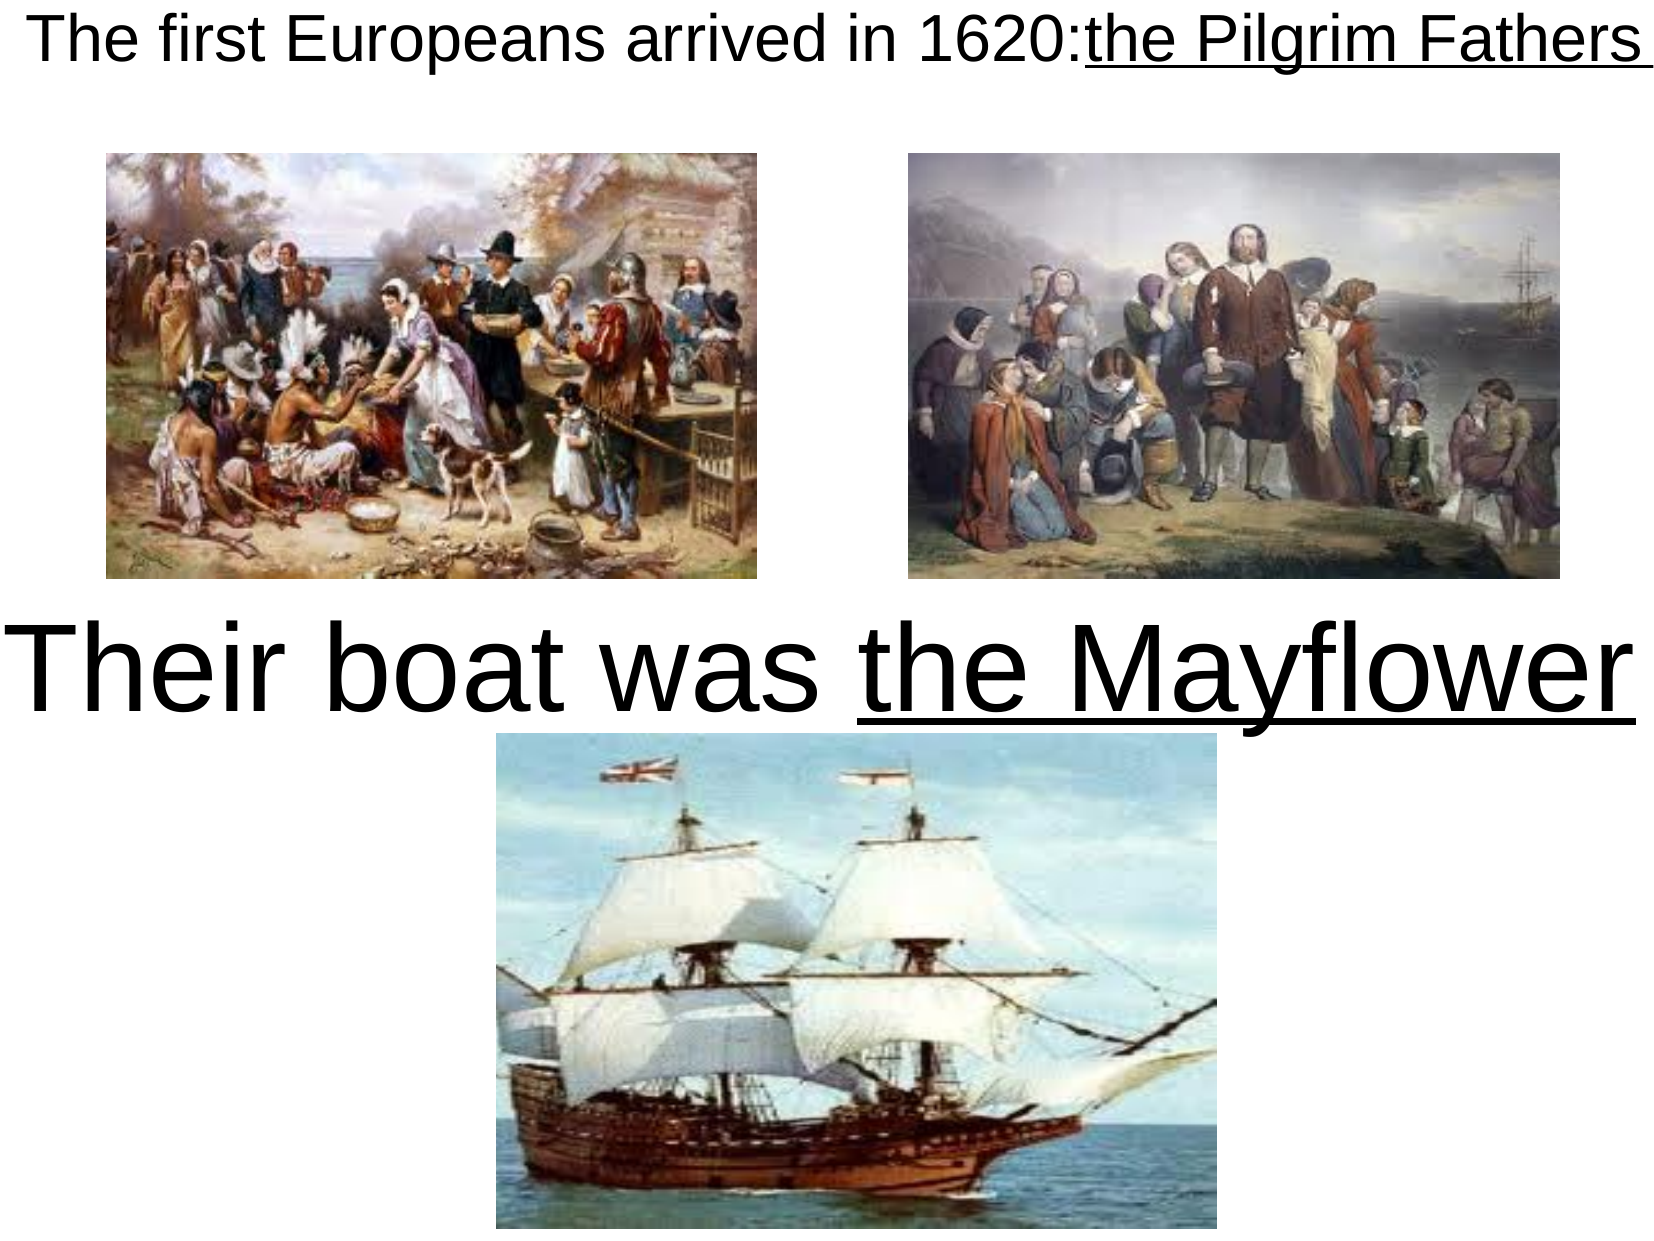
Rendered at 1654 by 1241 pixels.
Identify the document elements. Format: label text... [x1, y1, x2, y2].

text_box The first Europeans arrived in 1620:the Pilgrim Fathers [11, 0, 1654, 83]
picture [496, 746, 1217, 1229]
picture [106, 153, 757, 579]
text_box Their boat was the Mayflower [0, 590, 1651, 746]
picture [908, 153, 1560, 579]
